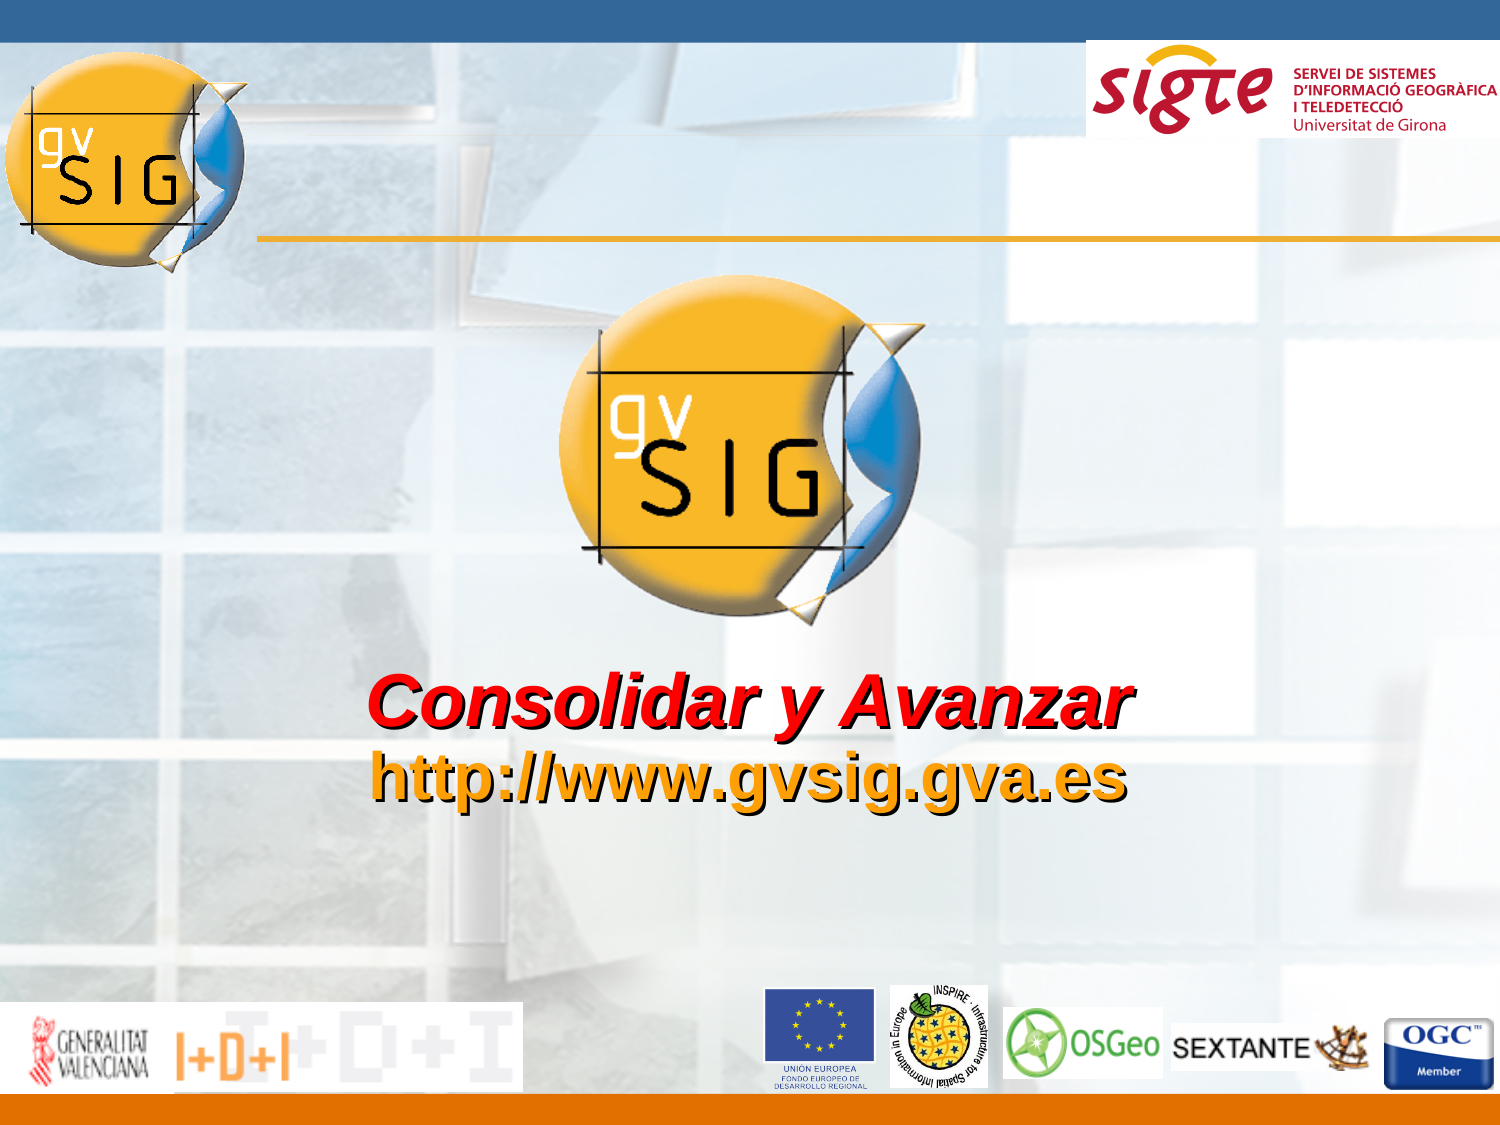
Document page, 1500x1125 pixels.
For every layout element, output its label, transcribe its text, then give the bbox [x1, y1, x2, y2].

picture [552, 271, 930, 631]
picture [1171, 1023, 1375, 1071]
picture [890, 985, 988, 1088]
text_box Consolidar y Avanzar http://www.gvsig.gva.es [132, 653, 1365, 921]
picture [1086, 40, 1500, 138]
picture [1003, 1007, 1163, 1079]
picture [0, 1002, 523, 1094]
picture [1384, 1018, 1494, 1090]
picture [0, 49, 250, 276]
picture [763, 987, 876, 1089]
